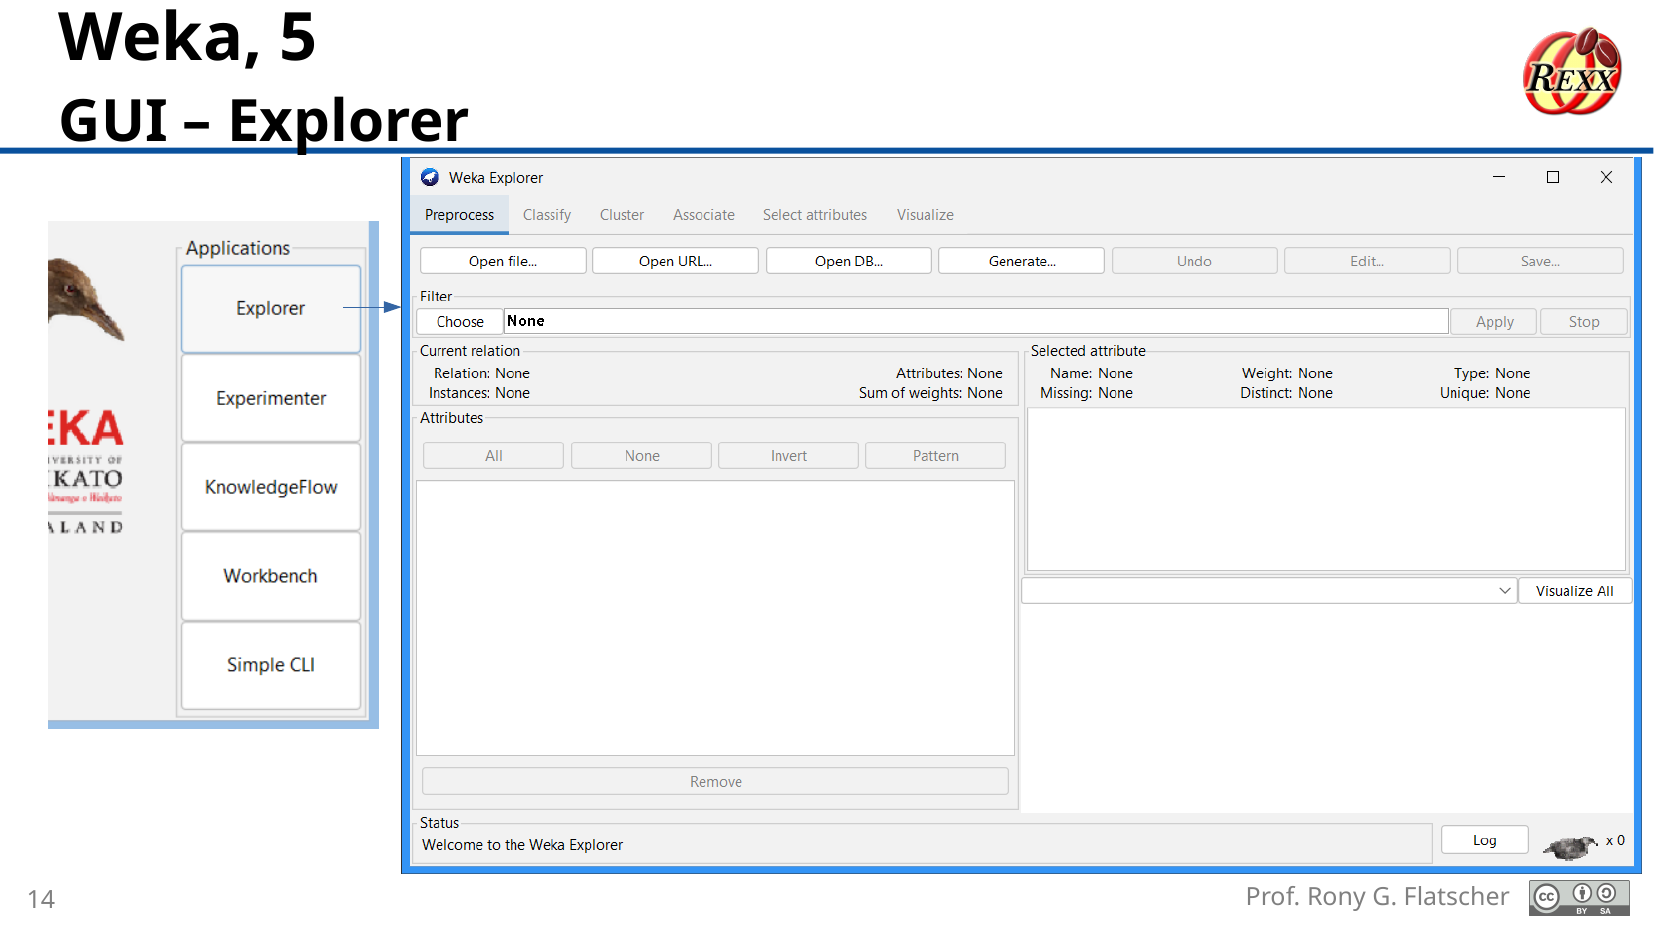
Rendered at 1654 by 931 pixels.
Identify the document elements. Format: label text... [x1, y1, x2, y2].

picture [48, 221, 379, 729]
title Weka, 5 GUI – Explorer [0, 0, 1654, 156]
picture [401, 157, 1642, 875]
